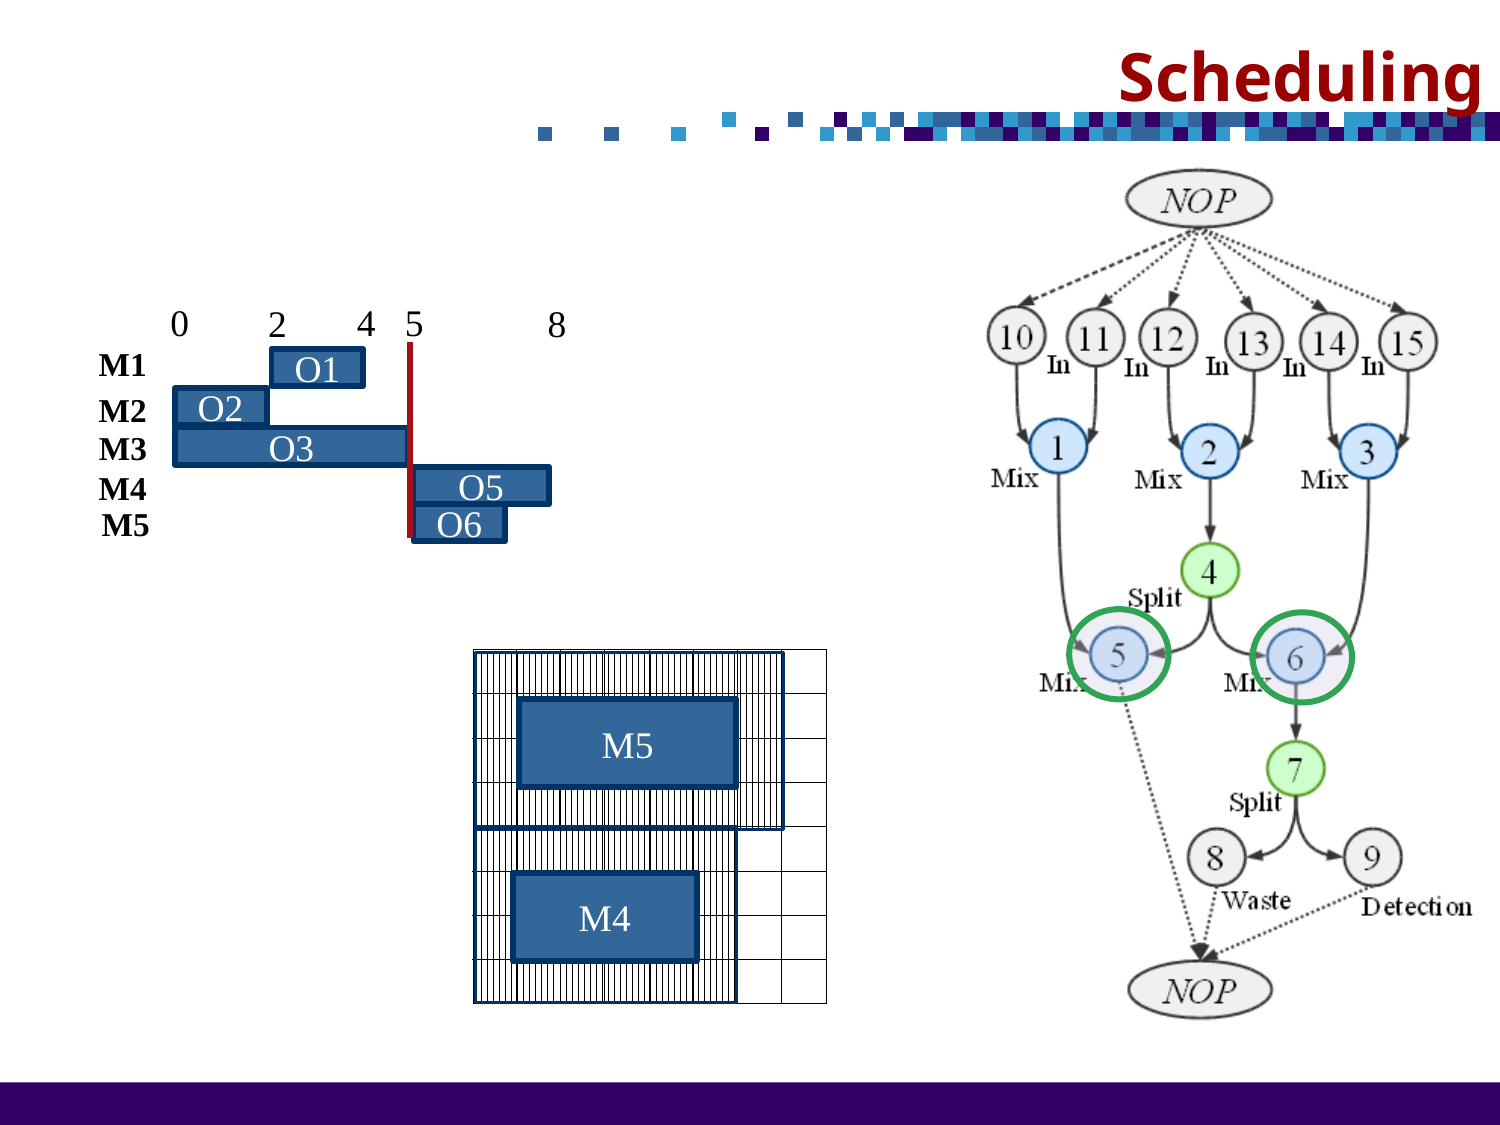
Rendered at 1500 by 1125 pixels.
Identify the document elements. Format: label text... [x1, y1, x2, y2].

text_box M1 [83, 335, 162, 382]
text_box M4 [83, 459, 162, 515]
text_box M4 [512, 872, 697, 961]
text_box M2 [83, 382, 162, 438]
text_box 4 [342, 291, 390, 352]
text_box 2 [253, 292, 302, 352]
text_box 0 [155, 291, 205, 352]
text_box M3 [84, 419, 190, 487]
text_box [1069, 609, 1169, 700]
text_box O6 [413, 504, 506, 542]
text_box [738, 916, 781, 959]
text_box O1 [271, 349, 364, 387]
text_box [1252, 612, 1353, 703]
text_box M5 [519, 698, 737, 788]
text_box M5 [86, 495, 165, 551]
text_box 5 [390, 291, 439, 352]
text_box O3 [174, 427, 407, 465]
text_box [738, 872, 781, 915]
text_box 8 [532, 292, 582, 352]
text_box [738, 960, 781, 1004]
text_box O2 [174, 388, 267, 426]
text_box [473, 649, 827, 1004]
title Scheduling [0, 24, 1500, 125]
picture [966, 145, 1489, 1037]
text_box O5 [413, 467, 550, 505]
